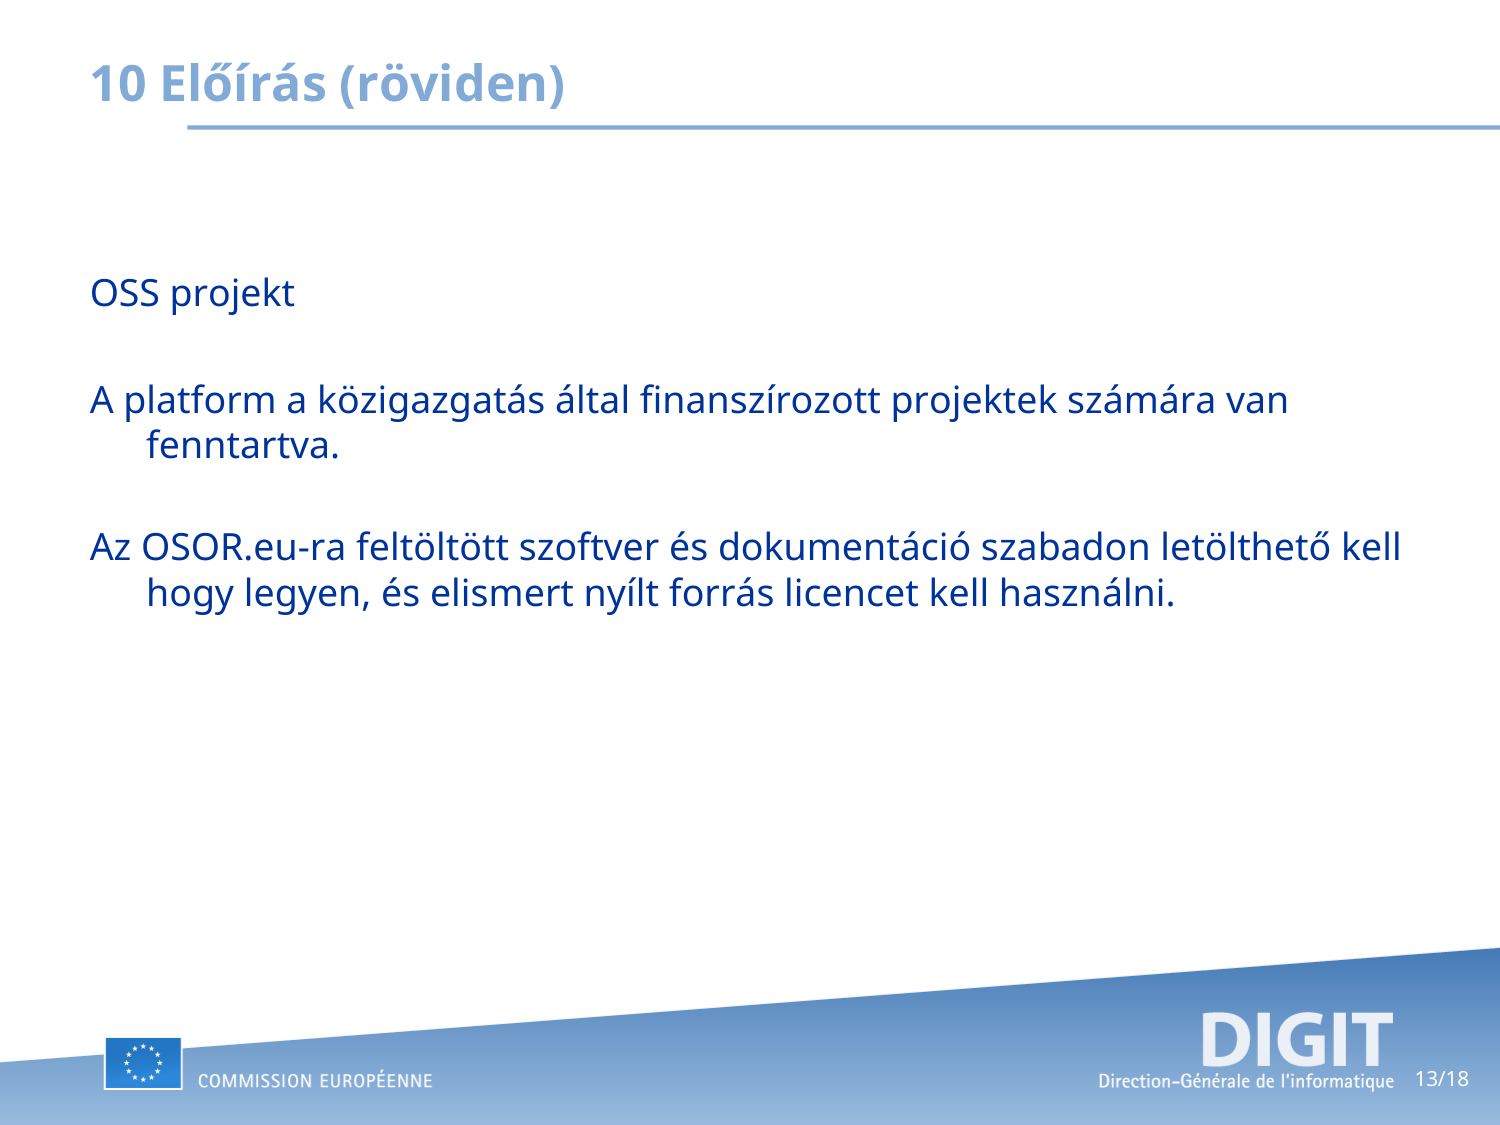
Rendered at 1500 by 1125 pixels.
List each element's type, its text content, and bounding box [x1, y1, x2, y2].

title 10 Előírás (röviden) [75, 45, 1426, 233]
picture [0, 0, 1500, 1125]
list OSS projekt A platform a közigazgatás által finanszírozott projektek számára van fenntartva. Az OSOR.eu-ra feltöltött szoftver és dokumentáció szabadon letölthető kell hogy legyen, és elismert nyílt forrás licencet kell használni. [75, 262, 1426, 1006]
